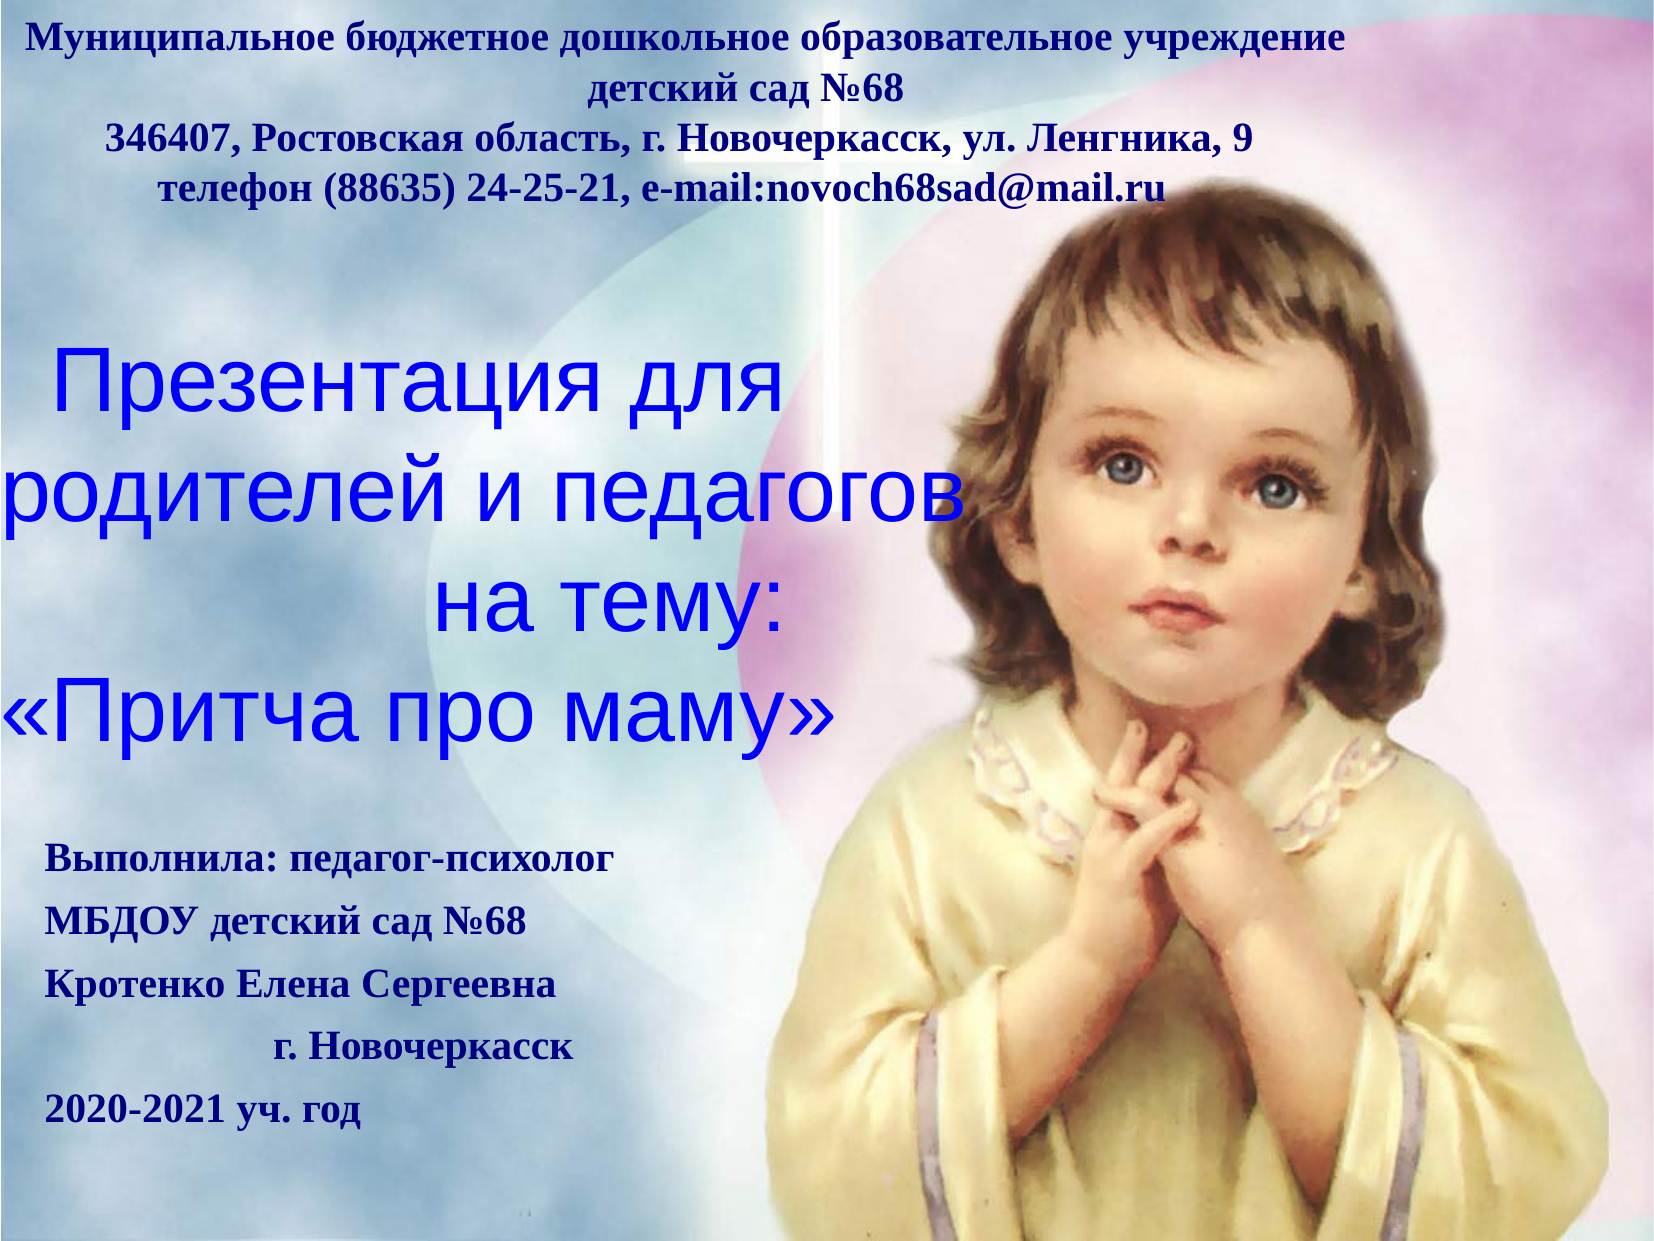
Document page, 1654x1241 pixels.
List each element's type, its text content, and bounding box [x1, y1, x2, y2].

text_box Выполнила: педагог-психолог МБДОУ детский сад №68 Кротенко Елена Сергеевна г. Новочеркасск 2020-2021 уч. год [29, 826, 827, 1192]
picture [1, 0, 1654, 1241]
title Муниципальное бюджетное дошкольное образовательное учреждение детский сад №68 346407, Ростовская область, г. Новочеркасск, ул. Ленгника, 9 телефон (88635) 24-25-21, e-mail:novoch68sad@mail.ru Презентация для родителей и педагогов на тему: «Притча про маму» [0, 0, 1565, 766]
